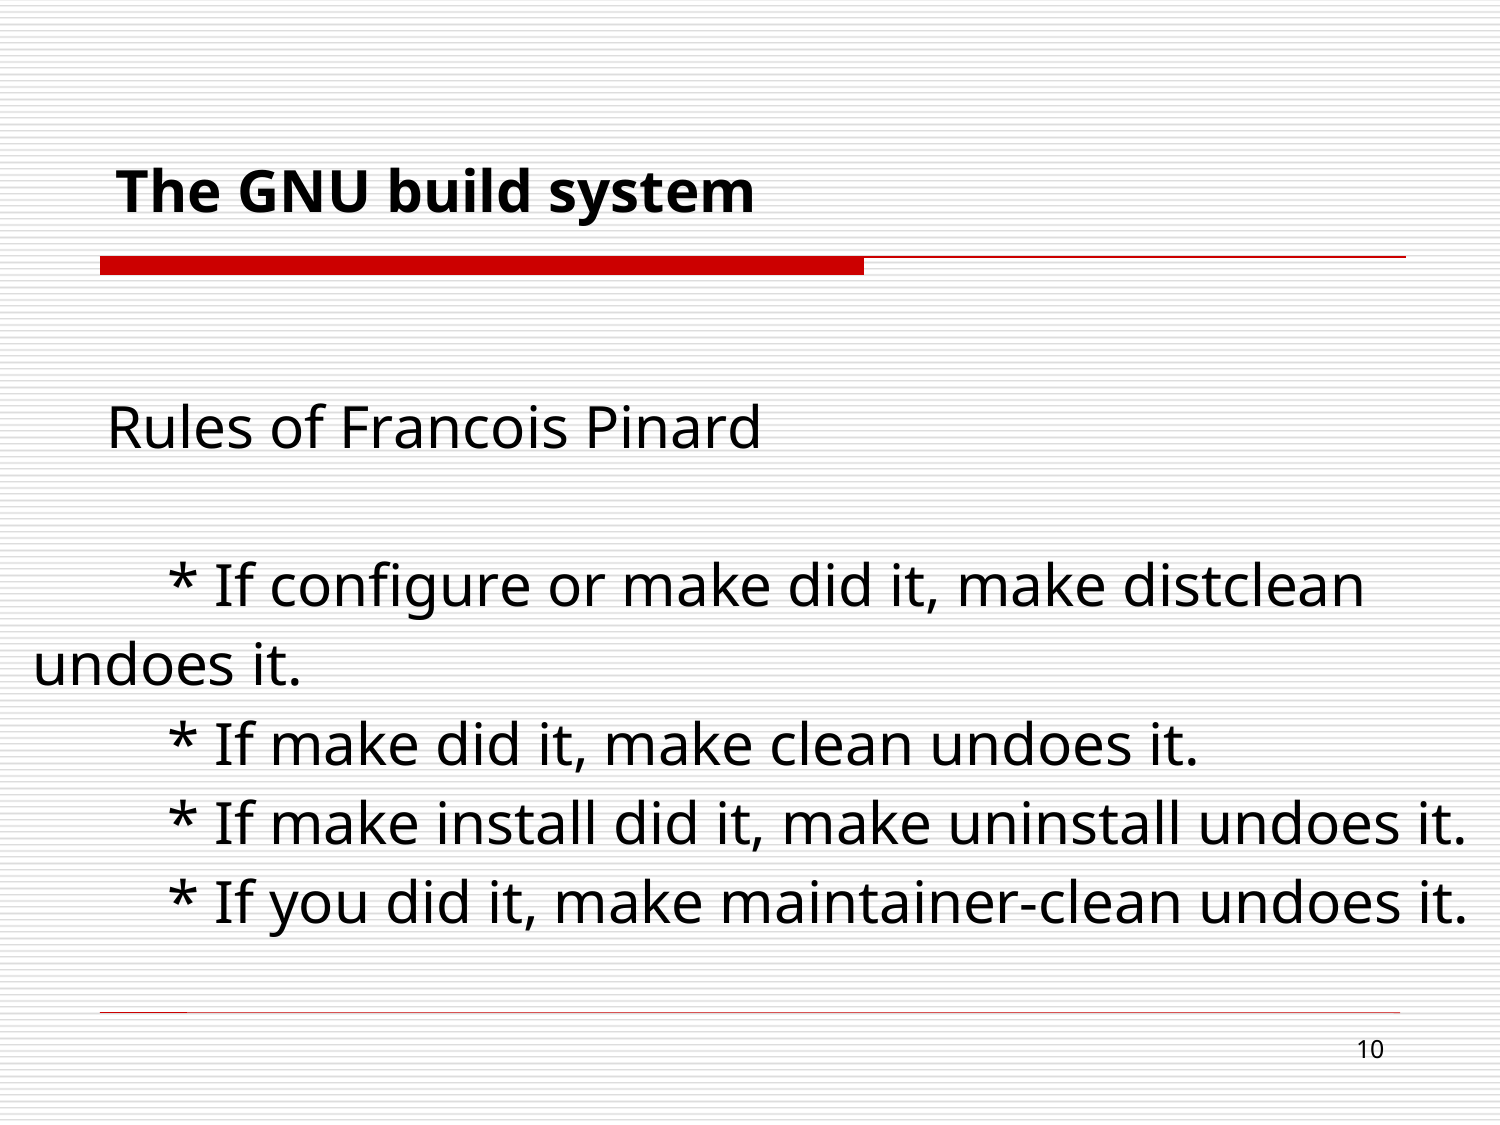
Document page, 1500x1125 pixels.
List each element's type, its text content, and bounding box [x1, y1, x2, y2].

title The GNU build system [100, 94, 1376, 238]
picture [0, 0, 1500, 1125]
text_box Rules of Francois Pinard * If configure or make did it, make distclean undoes it. * If make did it, make clean undoes it. * If make install did it, make uninstall undoes it. * If you did it, make maintainer-clean undoes it. [17, 265, 1500, 1028]
